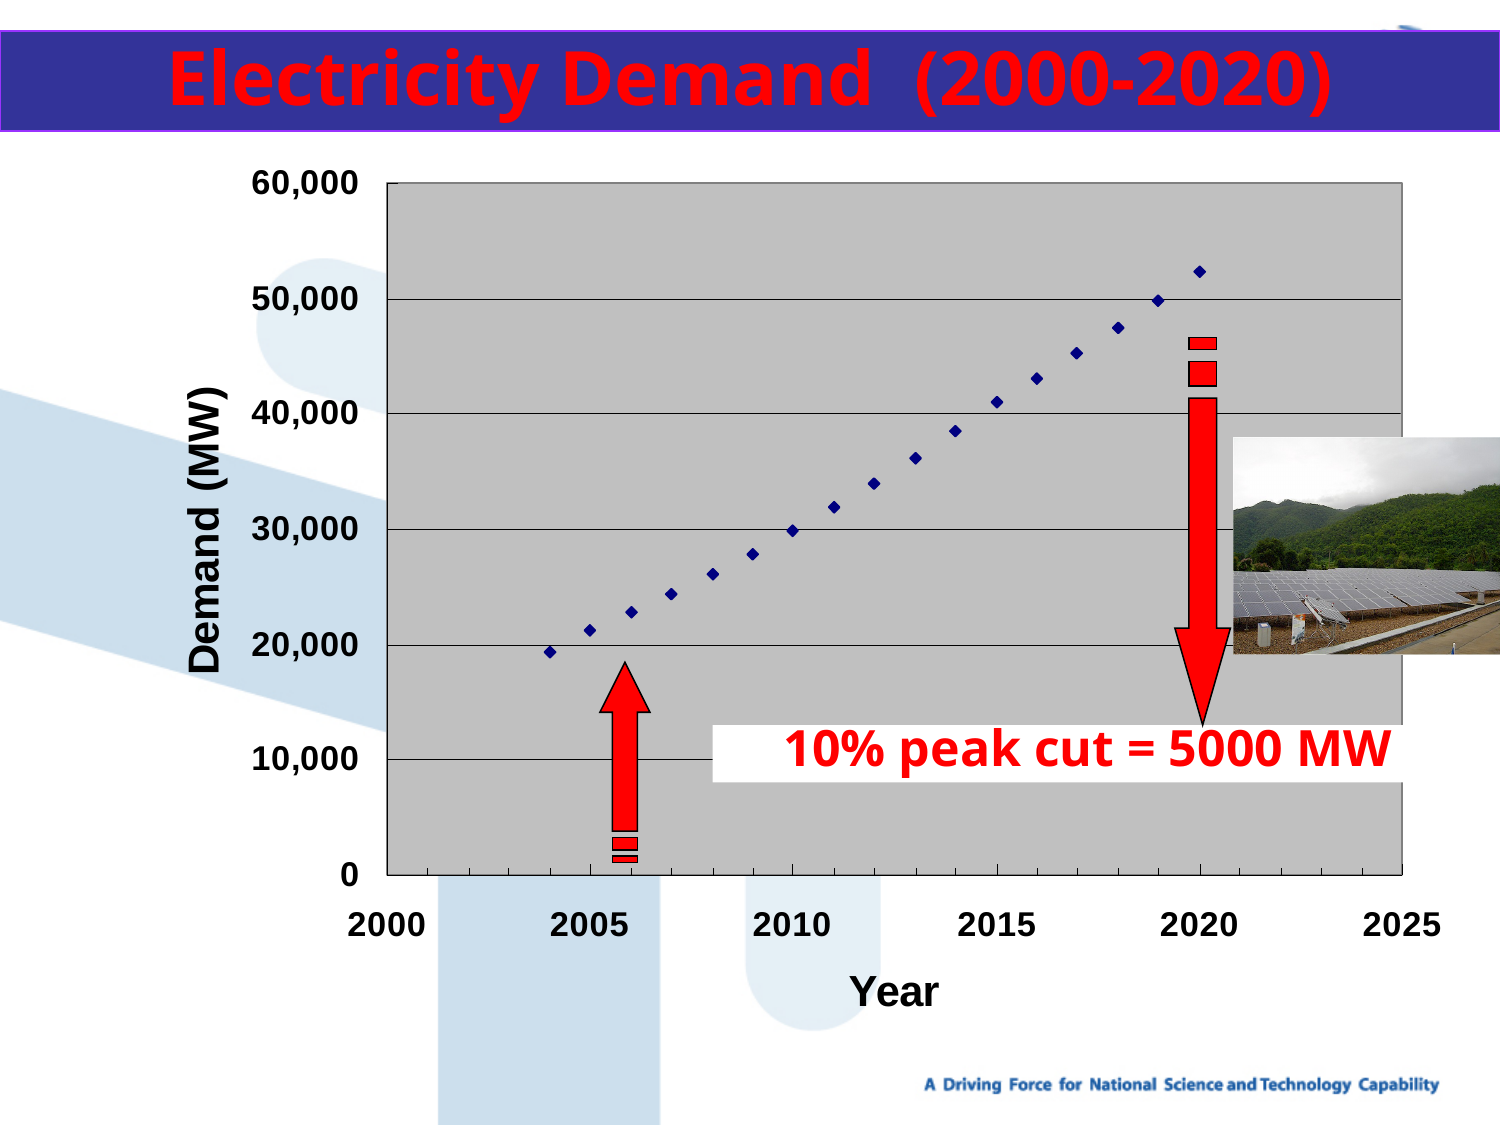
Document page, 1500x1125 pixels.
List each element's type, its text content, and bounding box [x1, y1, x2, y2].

chart [137, 131, 1477, 1064]
text_box [612, 856, 637, 862]
picture [0, 131, 1500, 1125]
text_box [1174, 398, 1231, 726]
text_box [1189, 362, 1217, 386]
text_box Electricity Demand (2000-2020) [0, 30, 1500, 131]
text_box [1189, 338, 1217, 350]
picture [0, 0, 1500, 30]
text_box 10% peak cut = 5000 MW [712, 725, 1463, 783]
text_box [599, 662, 650, 832]
text_box [612, 837, 637, 850]
